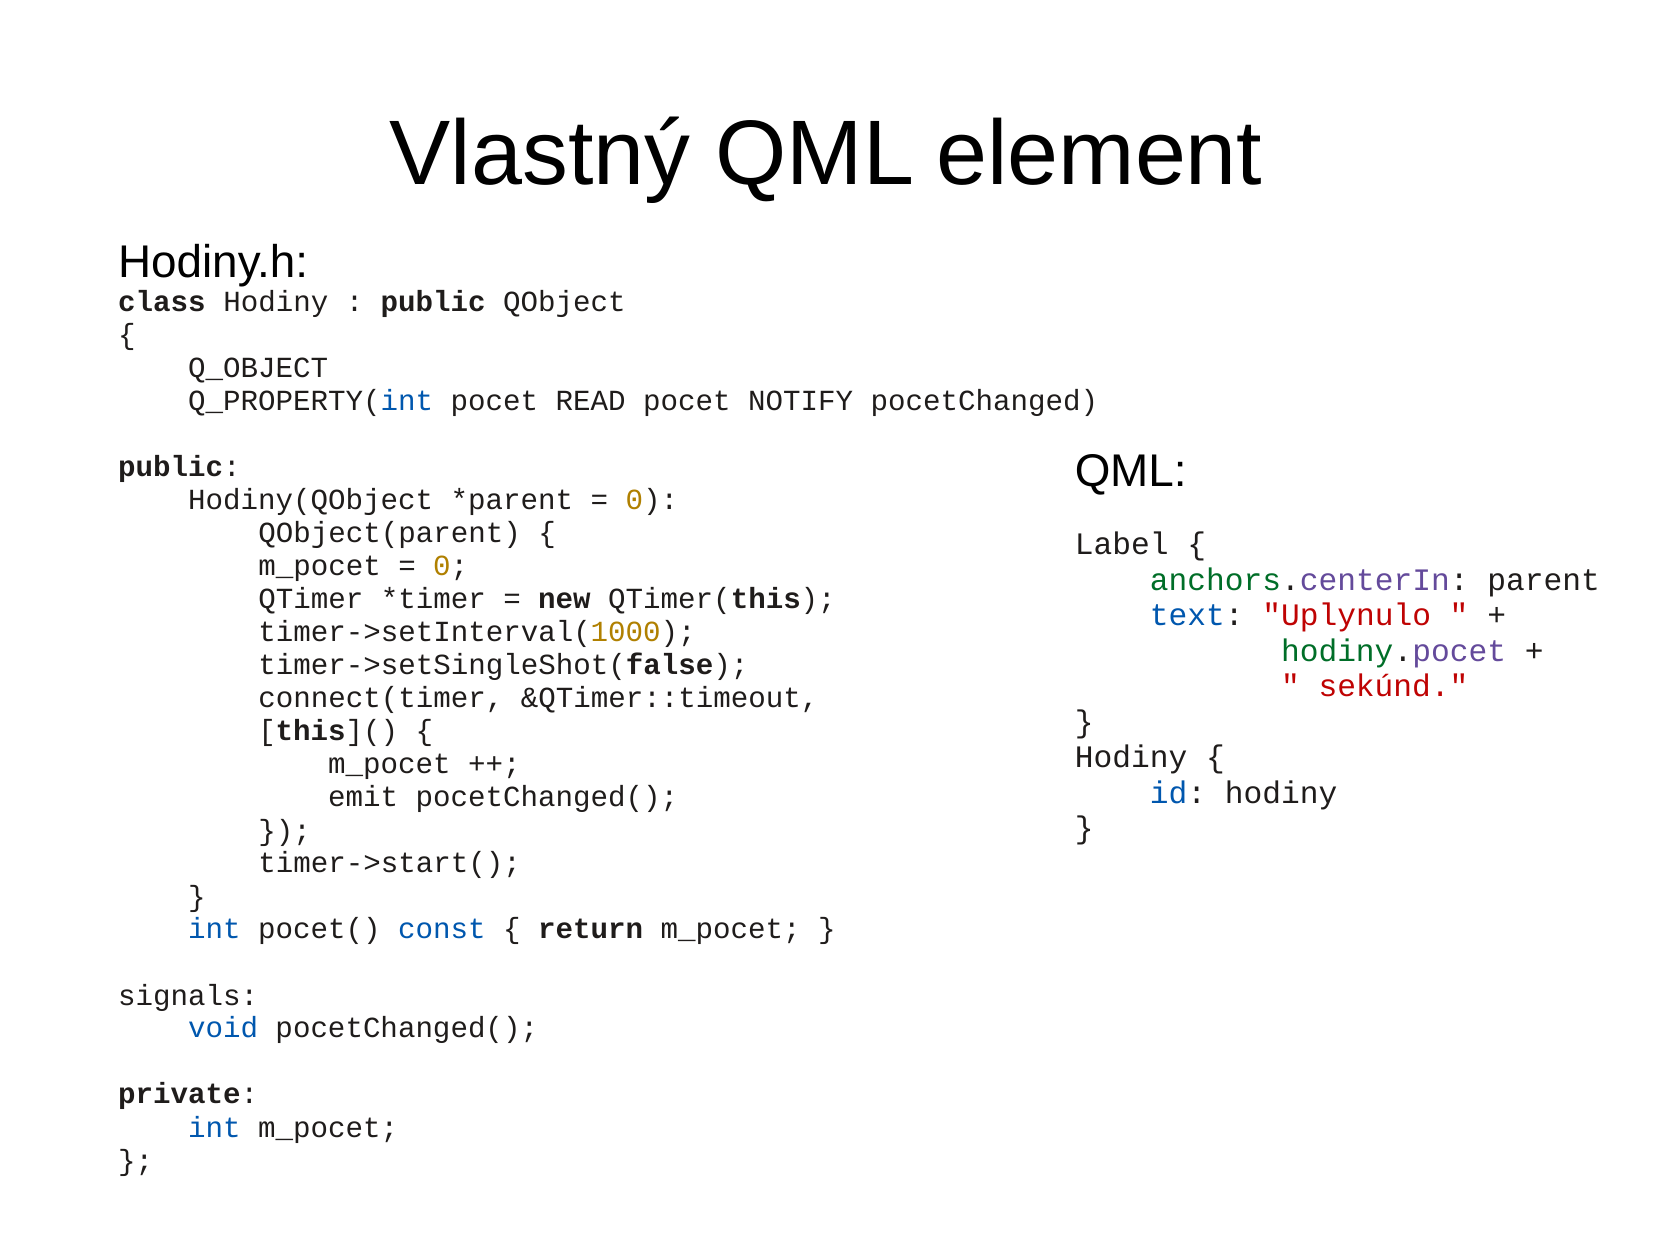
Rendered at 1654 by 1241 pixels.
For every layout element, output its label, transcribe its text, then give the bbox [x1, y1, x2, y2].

text_box Hodiny.h: class Hodiny : public QObject { Q_OBJECT Q_PROPERTY(int pocet READ pocet NOTIFY pocetChanged) public: Hodiny(QObject *parent = 0): QObject(parent) { m_pocet = 0; QTimer *timer = new QTimer(this); timer->setInterval(1000); timer->setSingleShot(false); connect(timer, &QTimer::timeout, [this]() { m_pocet ++; emit pocetChanged(); }); timer->start(); } int pocet() const { return m_pocet; } signals: void pocetChanged(); private: int m_pocet; }; [118, 236, 1193, 1192]
text_box QML: Label { anchors.centerIn: parent text: "Uplynulo " + hodiny.pocet + " sekúnd." } Hodiny { id: hodiny } [1074, 444, 1607, 981]
title Vlastný QML element [82, 49, 1571, 257]
